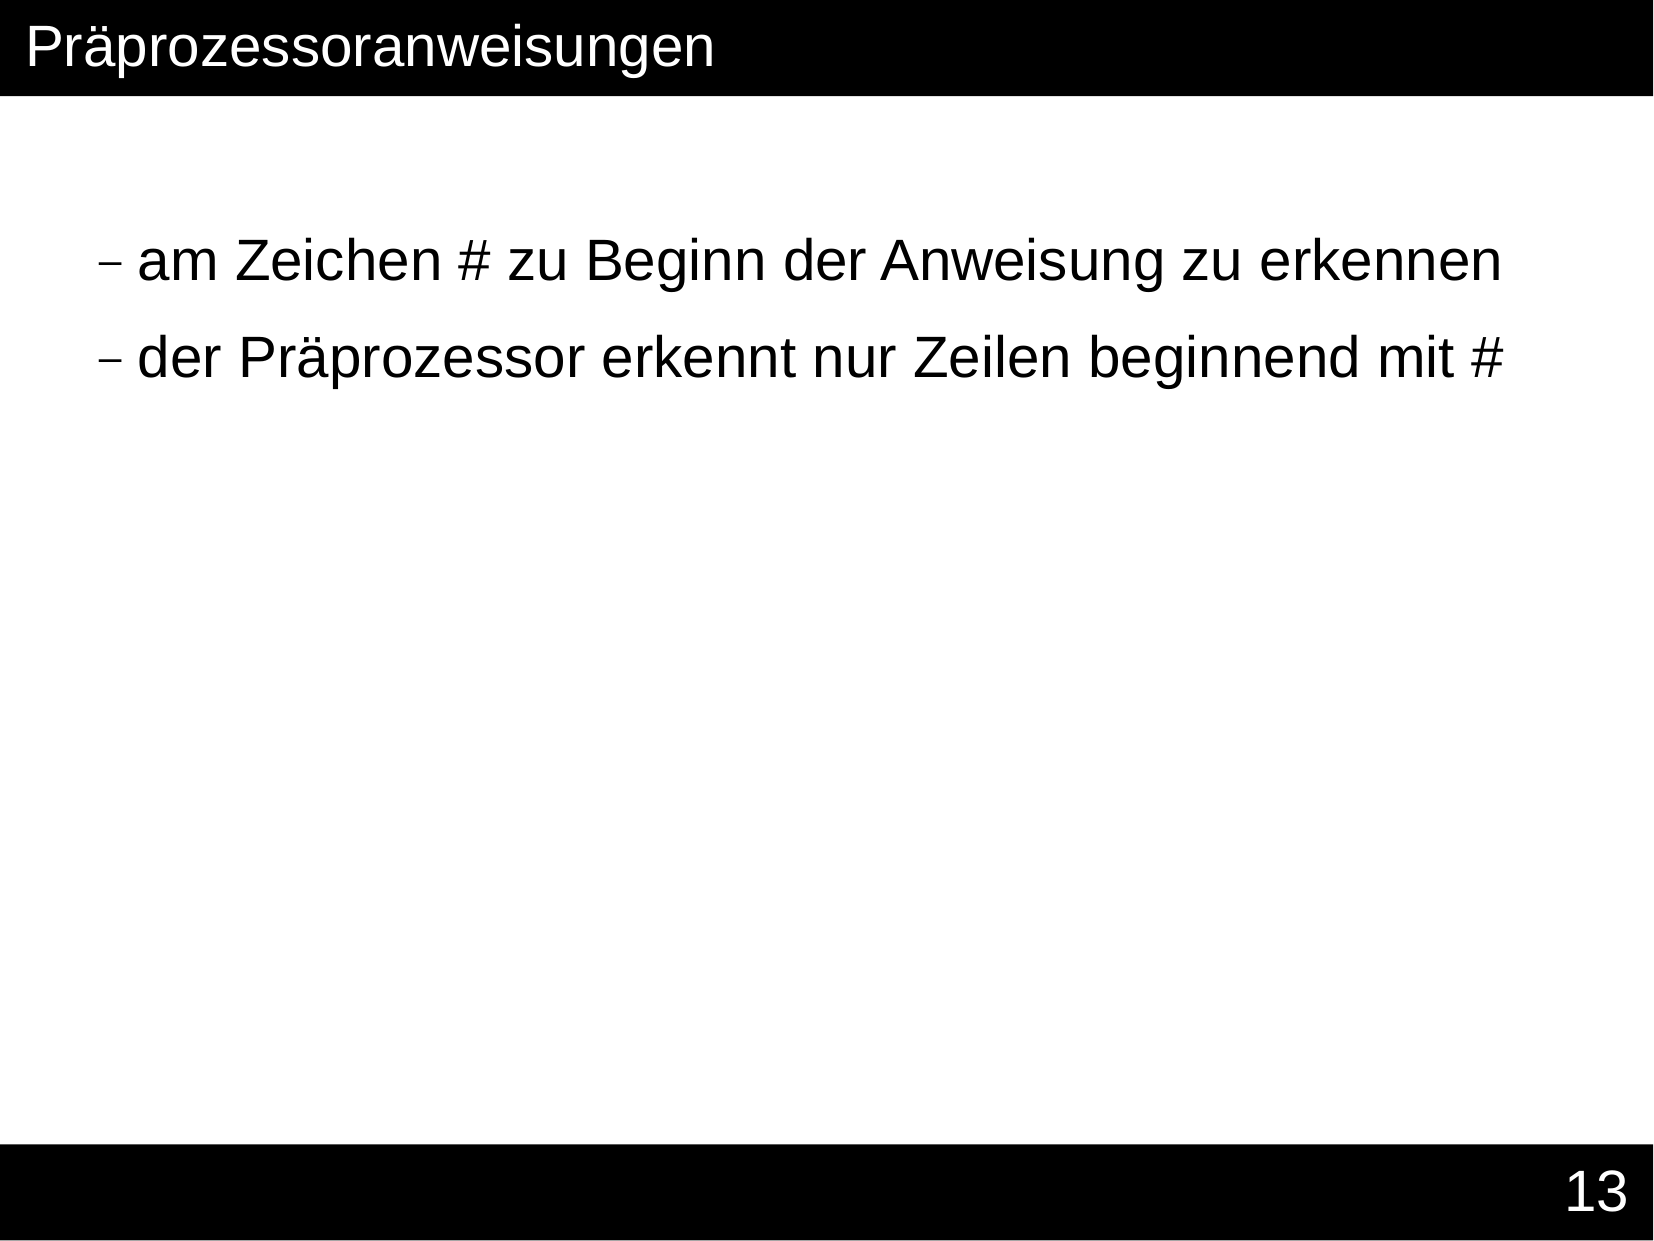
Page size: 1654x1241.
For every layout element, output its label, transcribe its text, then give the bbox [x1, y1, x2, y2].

text_box Präprozessoranweisungen [10, 6, 1222, 94]
text_box am Zeichen # zu Beginn der Anweisung zu erkennen der Präprozessor erkennt nur Zeilen beginnend mit # [84, 187, 1653, 1048]
